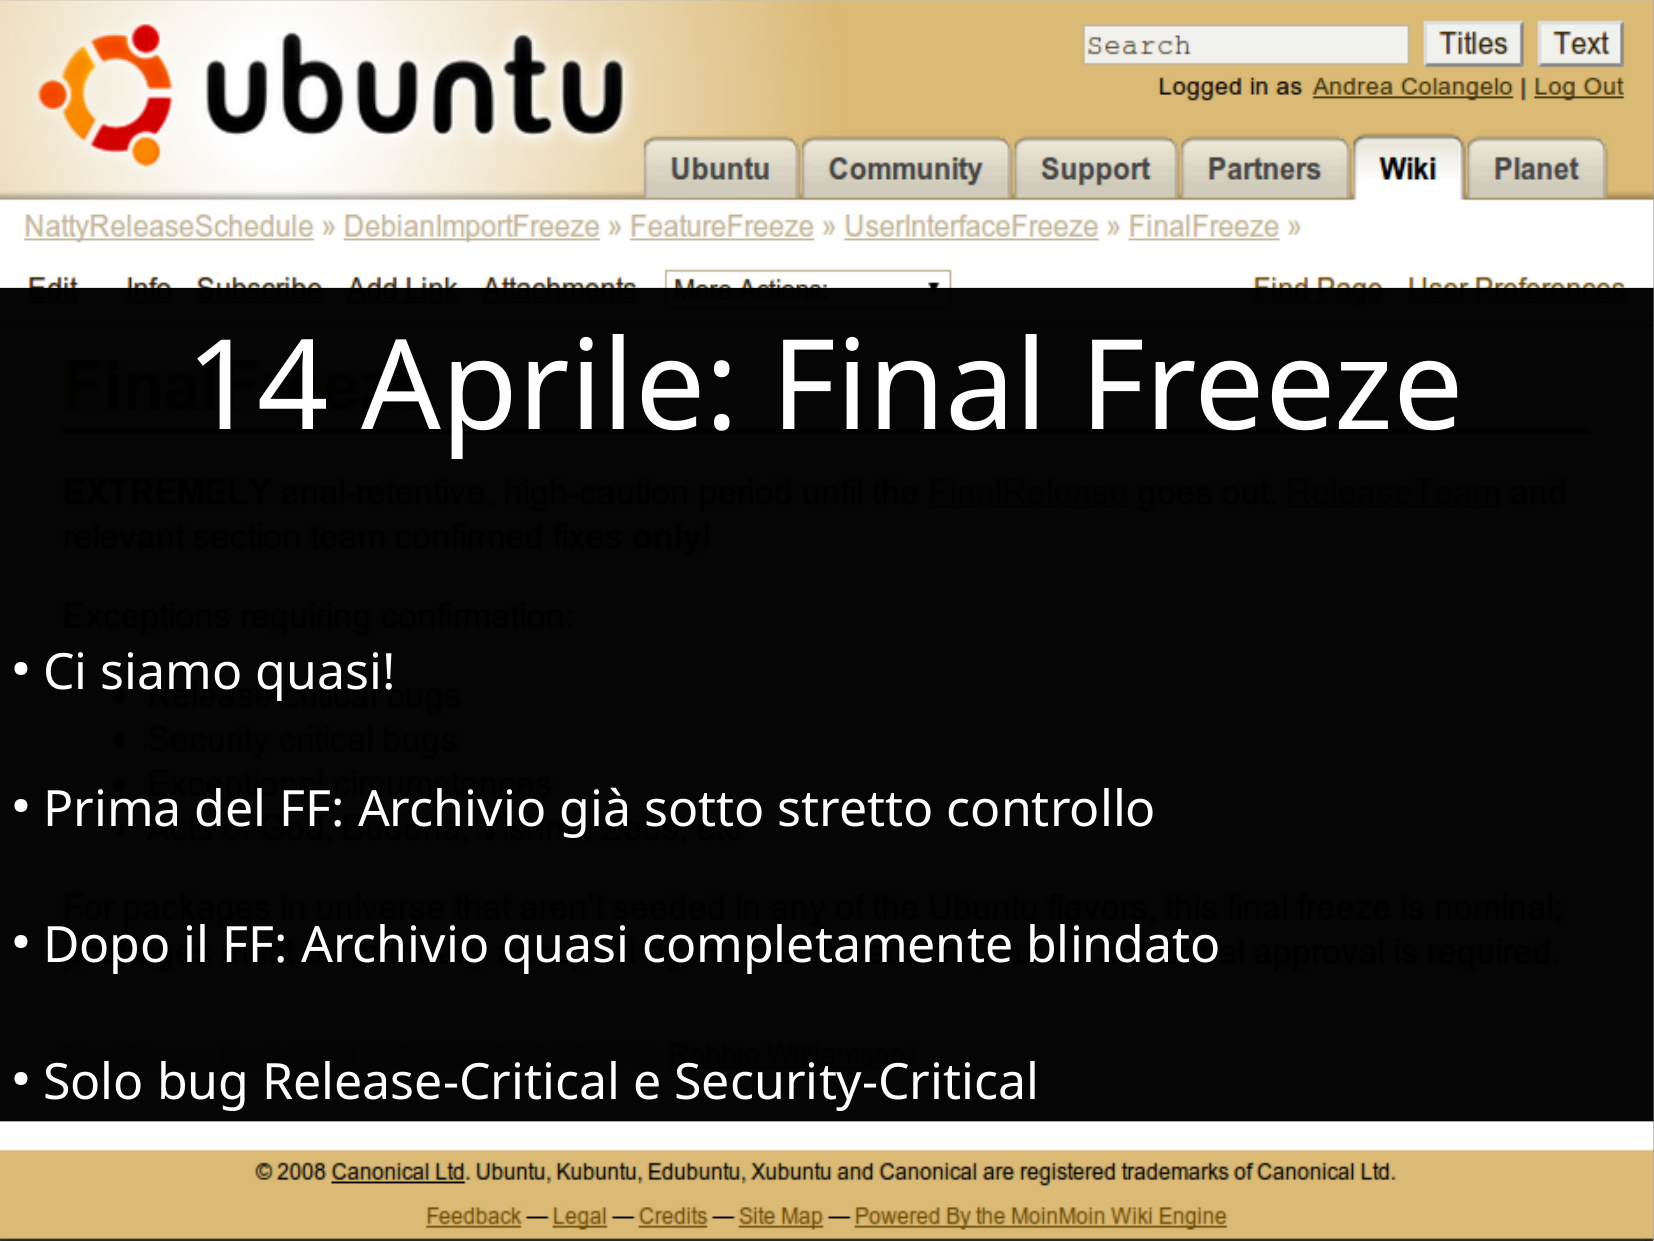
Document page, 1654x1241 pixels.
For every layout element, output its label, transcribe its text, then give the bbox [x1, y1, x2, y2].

picture [0, 0, 1654, 287]
picture [0, 1122, 1654, 1241]
text_box 14 Aprile: Final Freeze Ci siamo quasi! Prima del FF: Archivio già sotto stretto controllo Dopo il FF: Archivio quasi completamente blindato Solo bug Release-Critical e Security-Critical [0, 287, 1654, 976]
